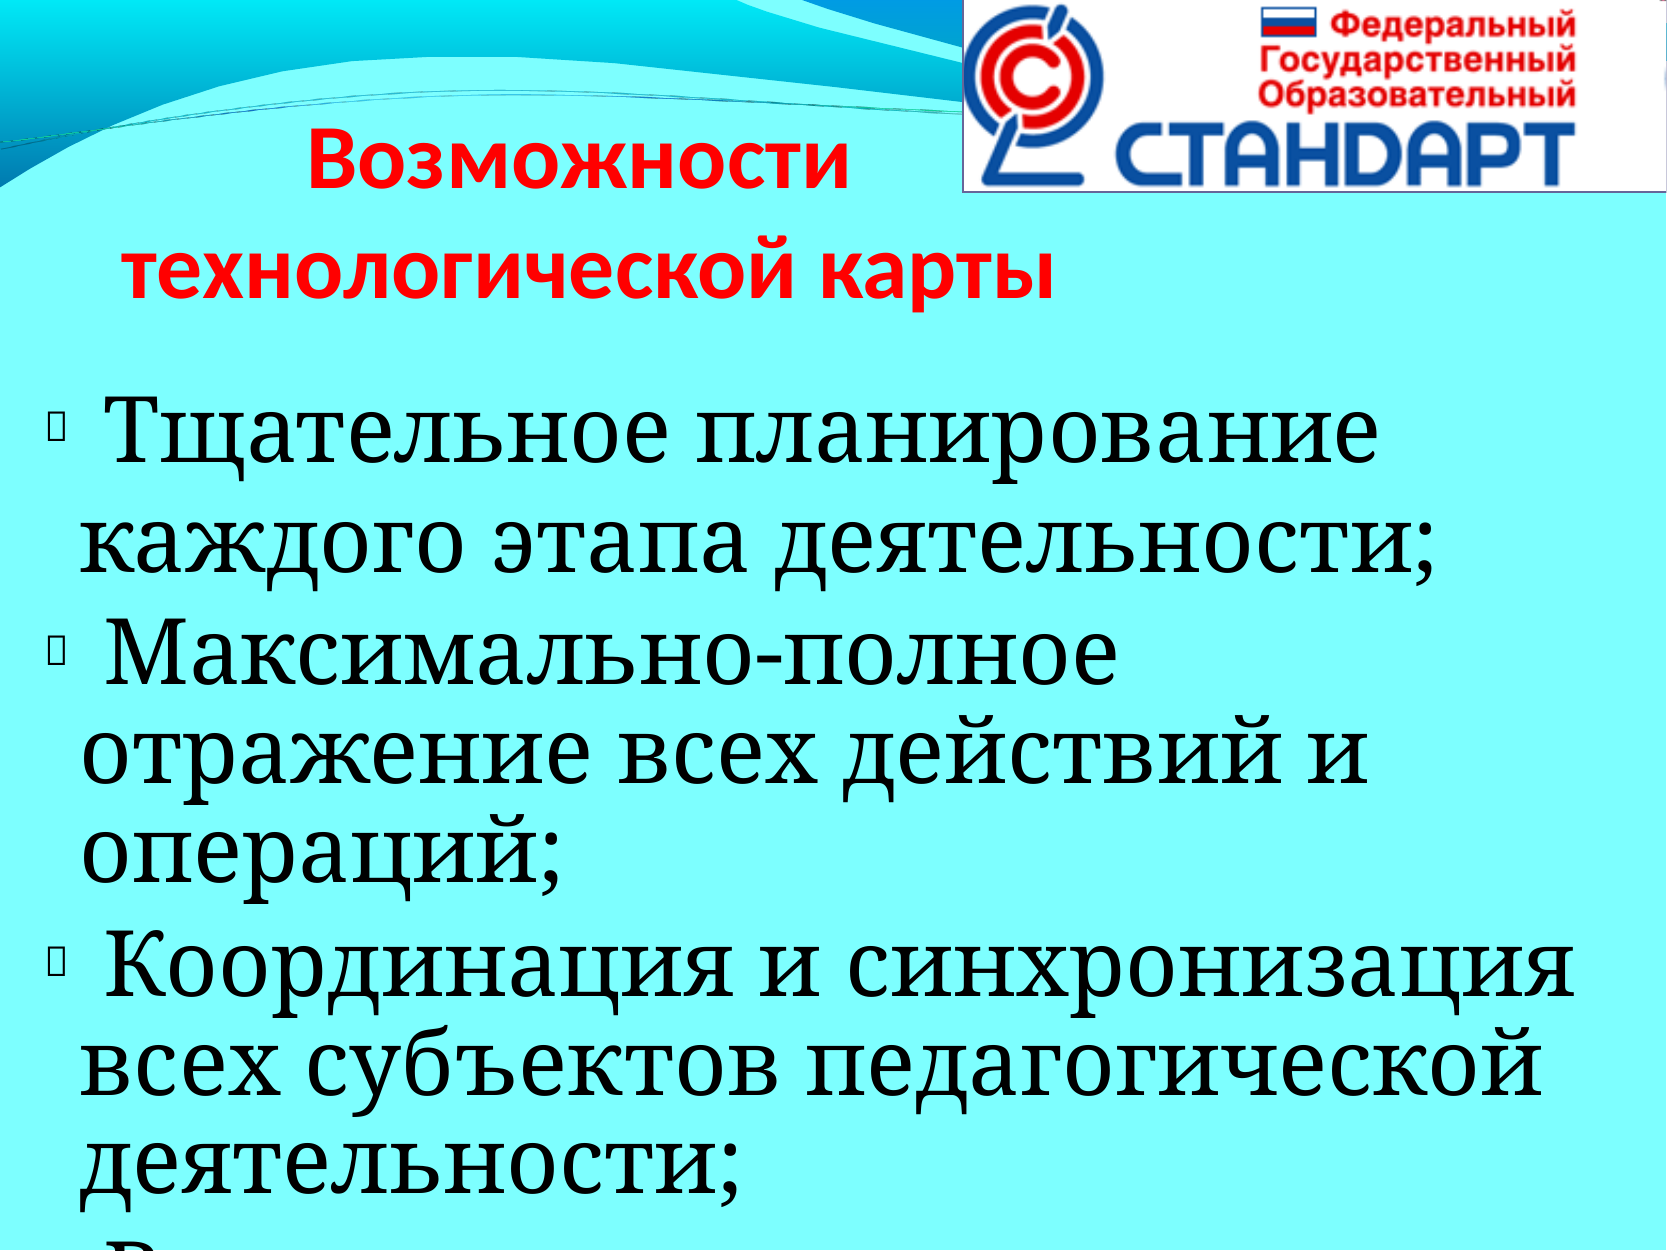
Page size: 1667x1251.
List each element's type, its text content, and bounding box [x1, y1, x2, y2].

text_box Возможности технологической карты [0, 29, 1241, 325]
text_box Тщательное планирование каждого этапа деятельности; Максимально-полное отражение всех действий и операций; Координация и синхронизация всех субъектов педагогической деятельности; Введение самооценки учащихся на каждом этапе урока. [29, 363, 1667, 1251]
picture [963, 0, 1667, 192]
